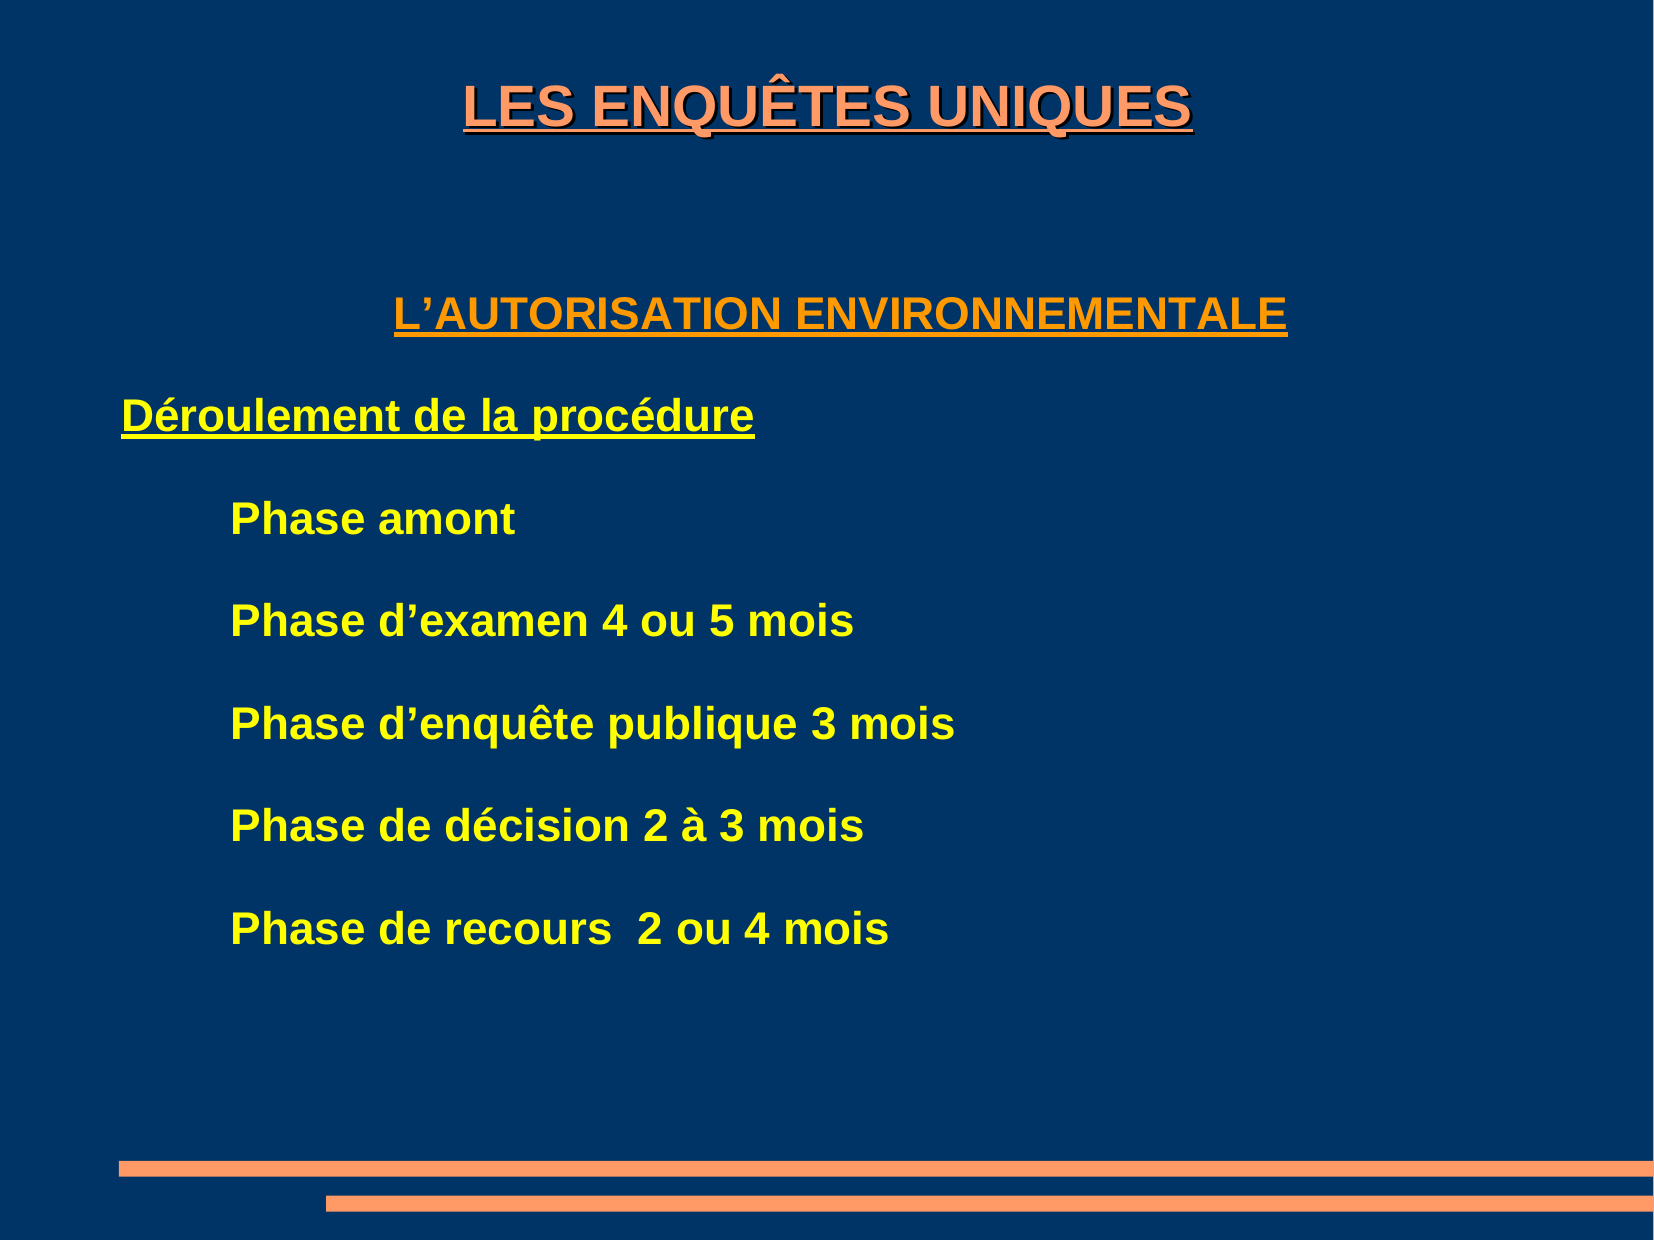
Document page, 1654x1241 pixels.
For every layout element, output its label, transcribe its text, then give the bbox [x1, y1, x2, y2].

subtitle L’AUTORISATION ENVIRONNEMENTALE Déroulement de la procédure Phase amont Phase d’examen 4 ou 5 mois Phase d’enquête publique 3 mois Phase de décision 2 à 3 mois Phase de recours 2 ou 4 mois [121, 201, 1561, 1143]
title LES ENQUÊTES UNIQUES [121, 46, 1534, 166]
